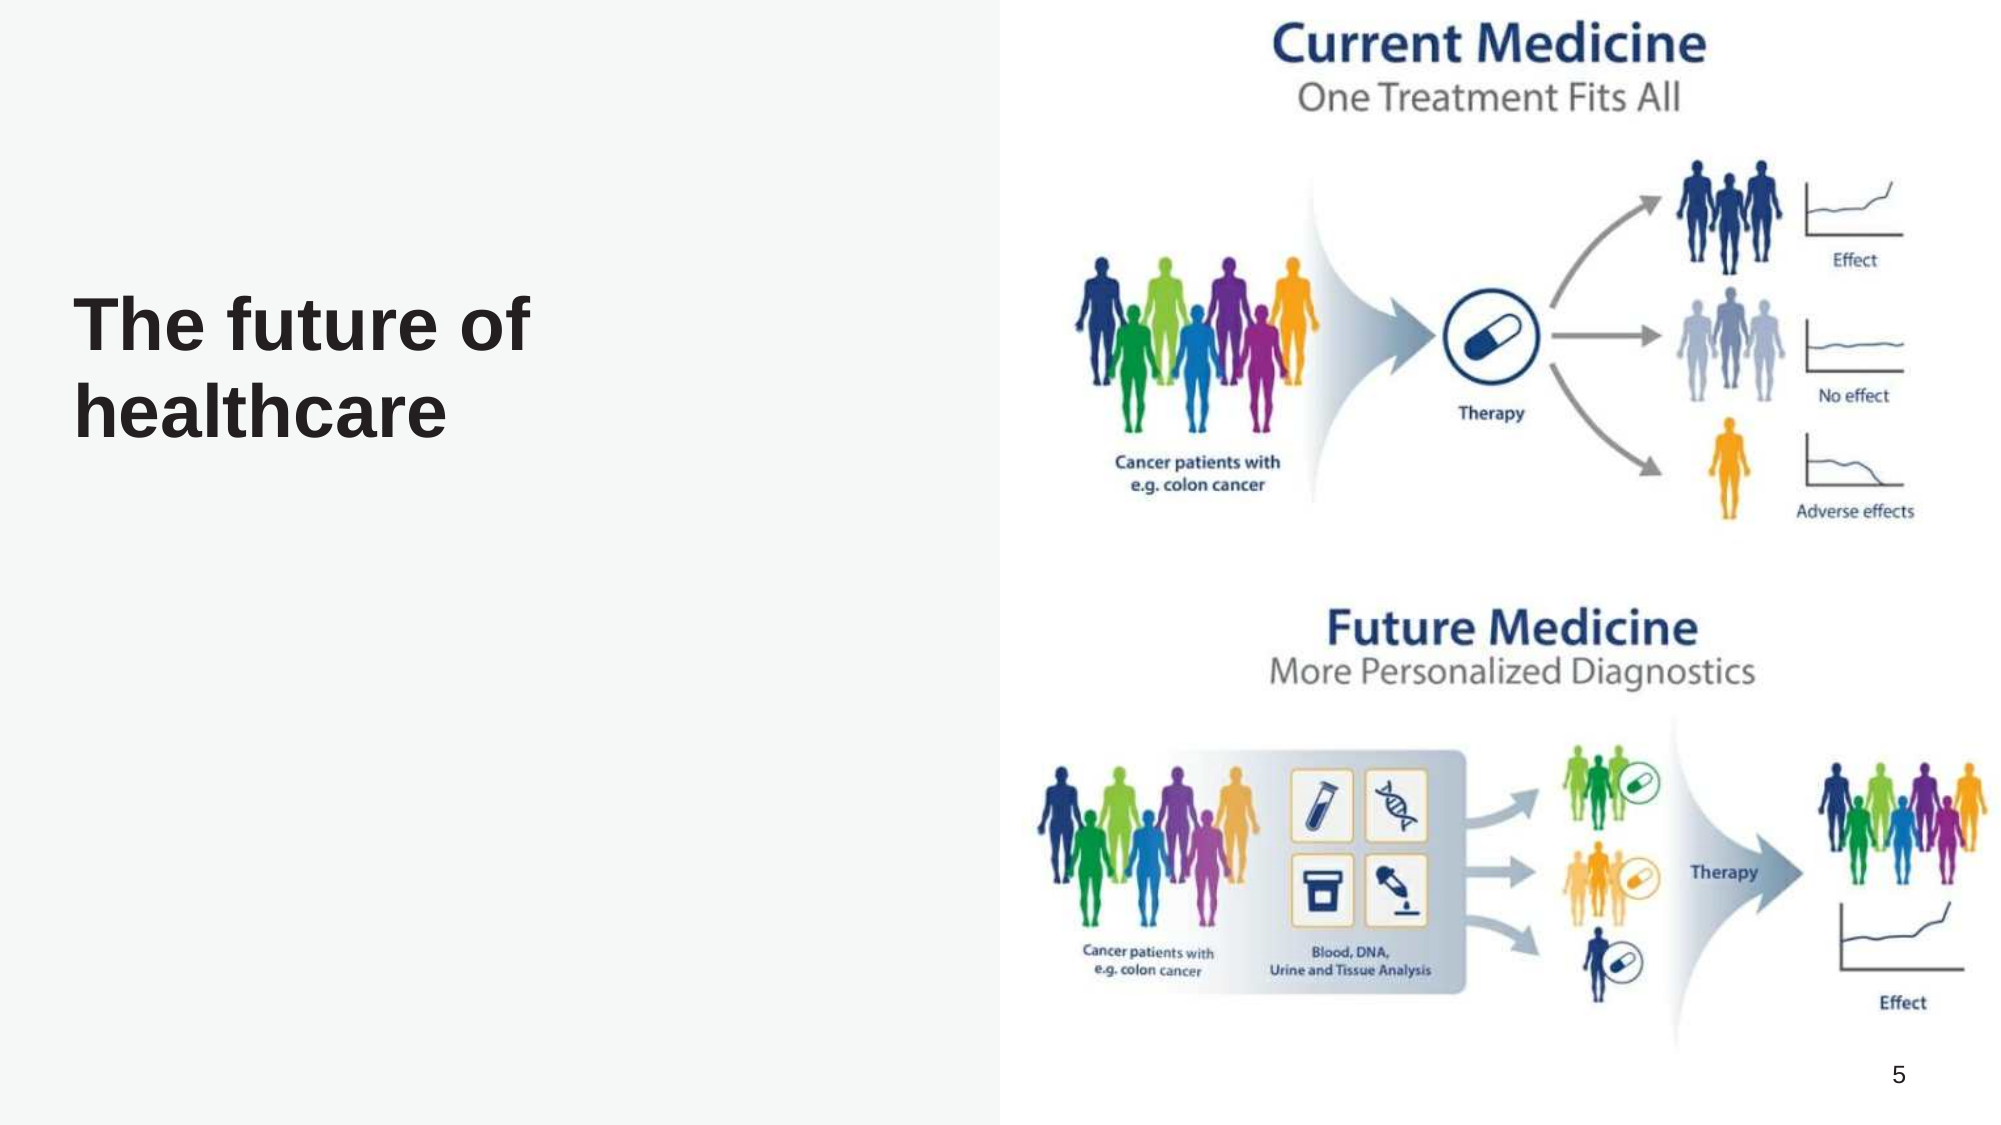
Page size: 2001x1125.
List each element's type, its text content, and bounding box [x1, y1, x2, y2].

title The future of healthcare [58, 270, 864, 784]
picture [999, 0, 2000, 1054]
